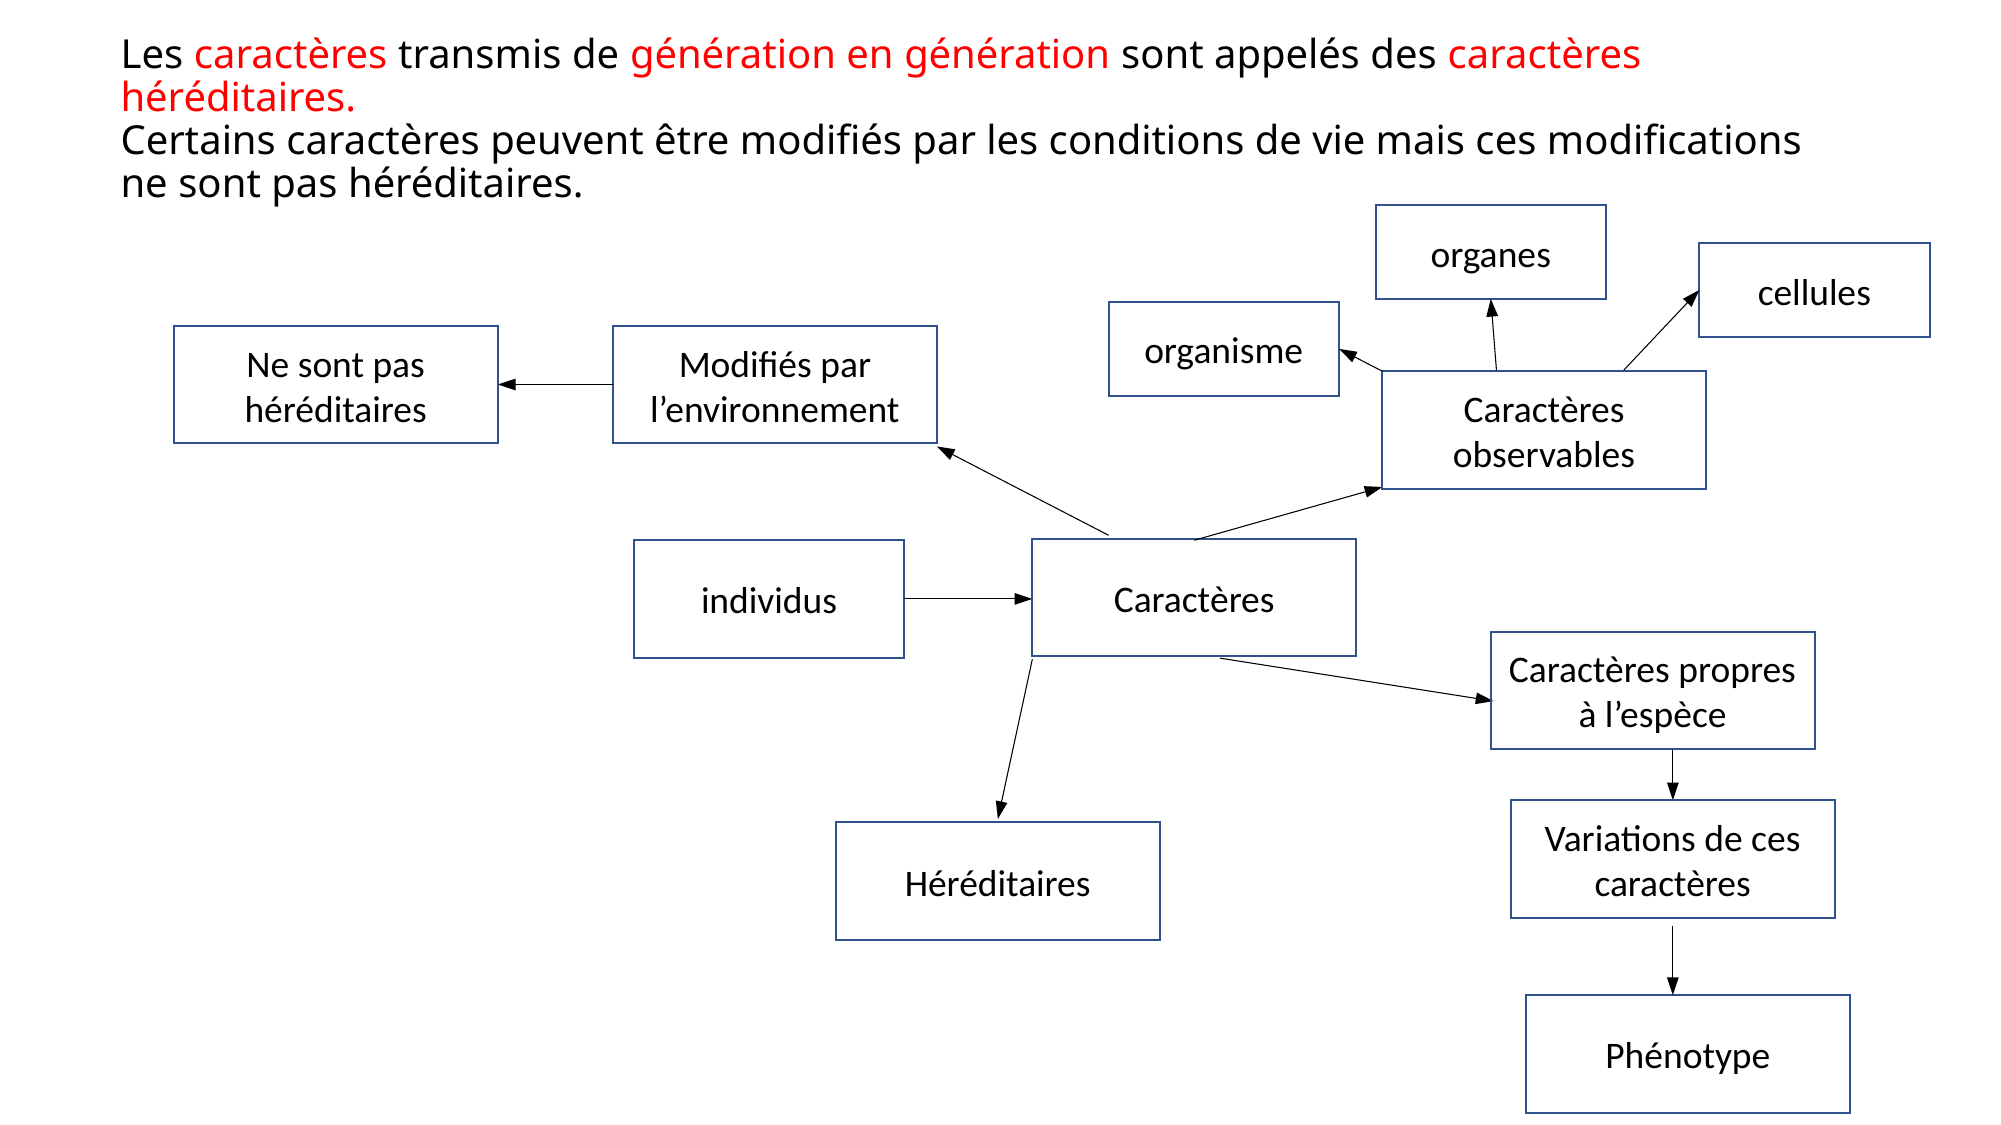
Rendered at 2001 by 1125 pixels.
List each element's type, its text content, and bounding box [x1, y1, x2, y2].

text_box Phénotype [1526, 995, 1850, 1113]
text_box Ne sont pas héréditaires [174, 326, 498, 443]
text_box Caractères propres à l’espèce [1491, 632, 1815, 749]
text_box organisme [1109, 302, 1339, 396]
text_box individus [634, 540, 904, 658]
title Les caractères transmis de génération en génération sont appelés des caractères héréditaires. Certains caractères peuvent être modifiés par les conditions de vie mais ces modifications ne sont pas héréditaires. [105, 25, 1831, 278]
text_box Caractères [1032, 539, 1356, 656]
text_box cellules [1699, 243, 1930, 337]
text_box organes [1376, 205, 1606, 299]
text_box Variations de ces caractères [1511, 800, 1835, 918]
text_box Caractères observables [1382, 371, 1706, 489]
text_box Héréditaires [836, 822, 1160, 940]
text_box Modifiés par l’environnement [613, 326, 937, 443]
